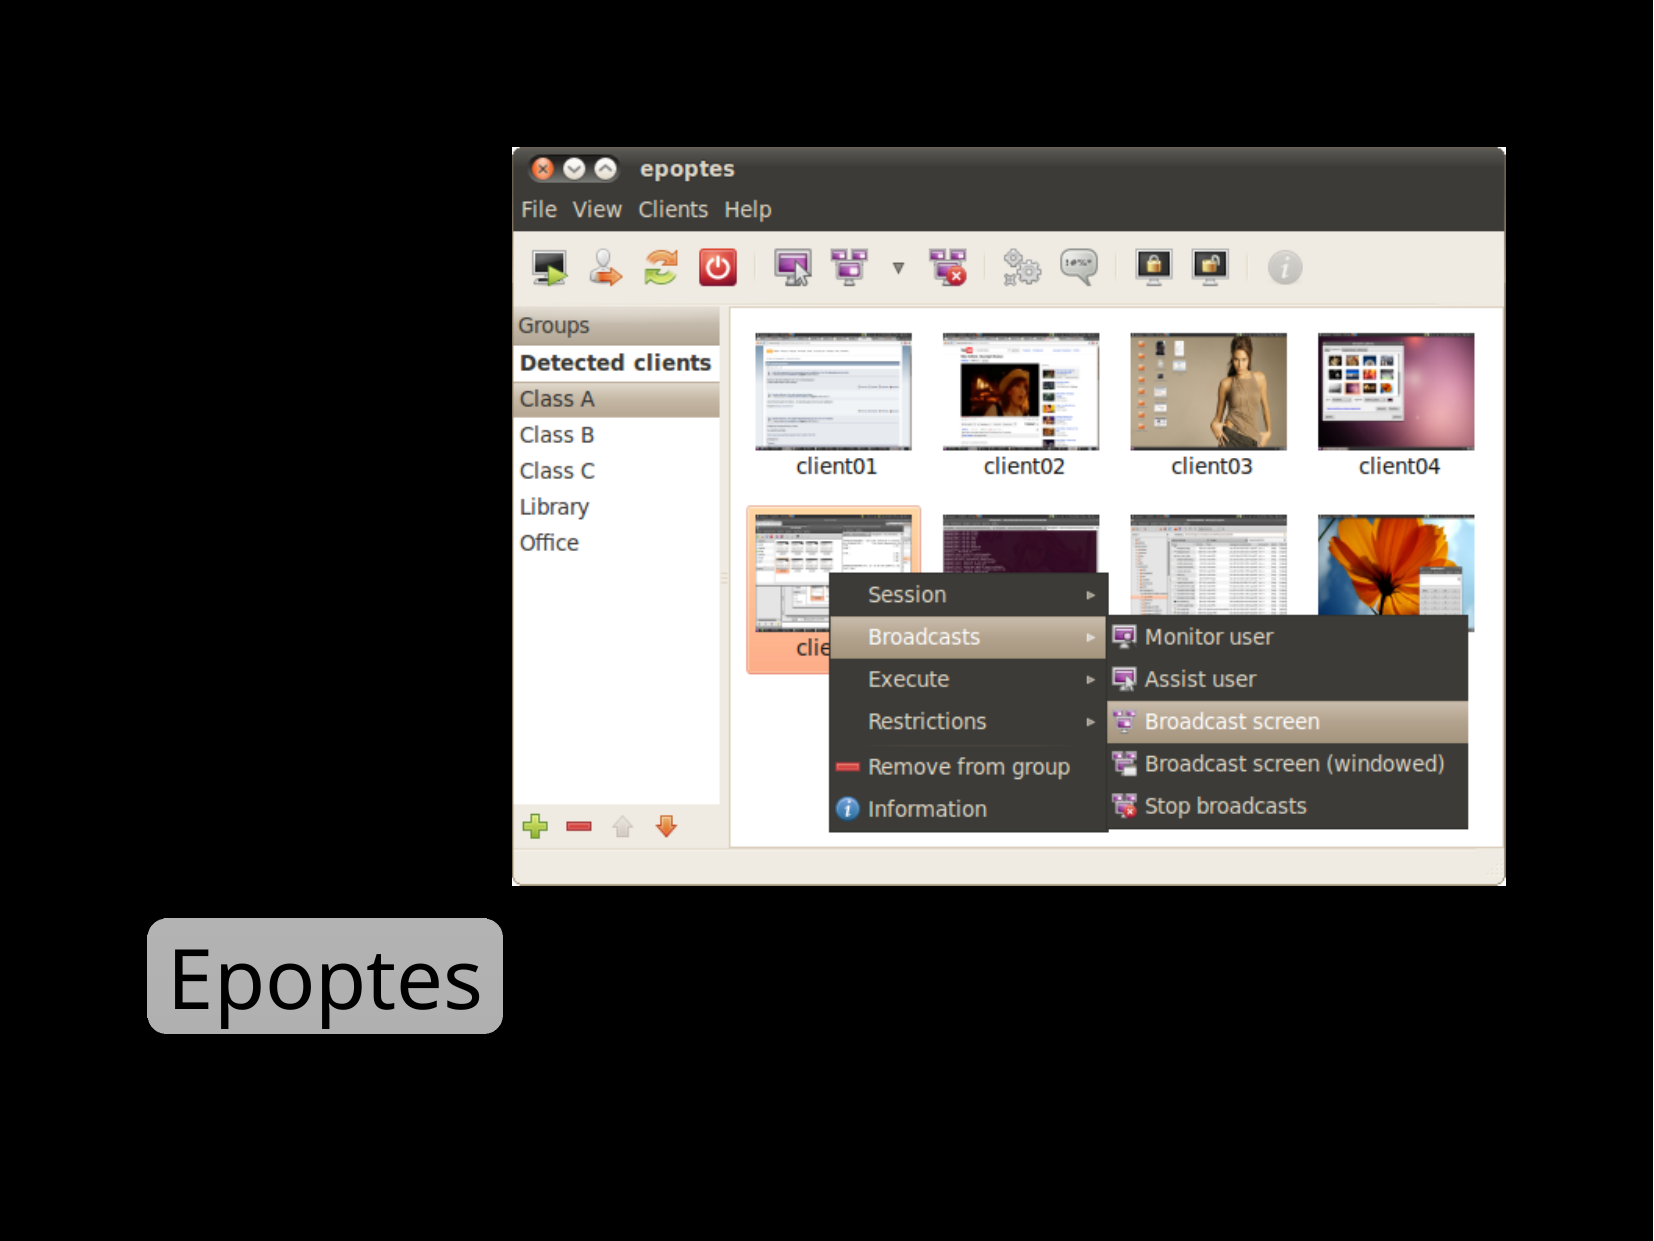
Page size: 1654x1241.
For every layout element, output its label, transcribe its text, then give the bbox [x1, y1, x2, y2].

picture [512, 147, 1506, 886]
text_box Epoptes [147, 918, 503, 1034]
